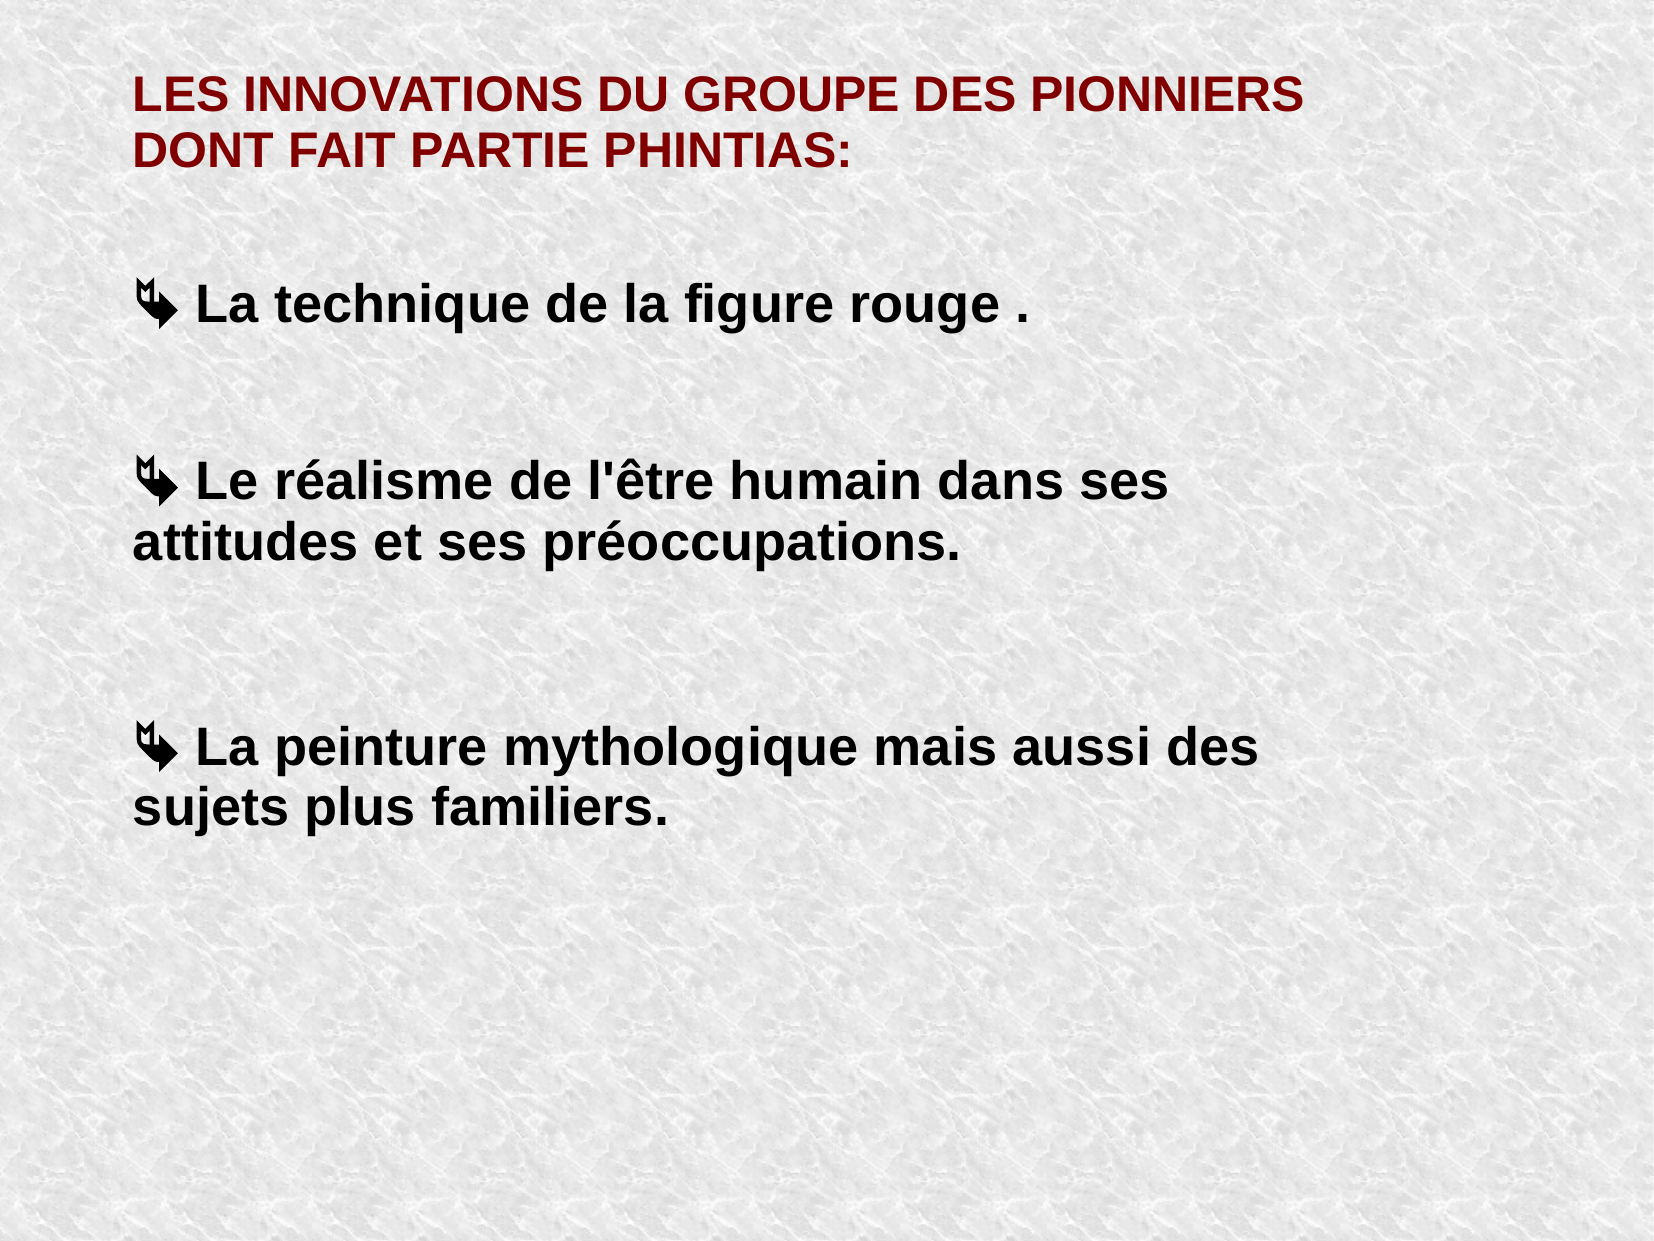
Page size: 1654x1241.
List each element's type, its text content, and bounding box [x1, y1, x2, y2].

text_box  La peinture mythologique mais aussi des sujets plus familiers. [118, 708, 1388, 848]
text_box  La technique de la figure rouge . [118, 265, 1388, 343]
text_box  Le réalisme de l'être humain dans ses attitudes et ses préoccupations. [118, 442, 1388, 582]
text_box LES INNOVATIONS DU GROUPE DES PIONNIERS DONT FAIT PARTIE PHINTIAS: [118, 59, 1359, 188]
picture [0, 0, 1654, 1241]
